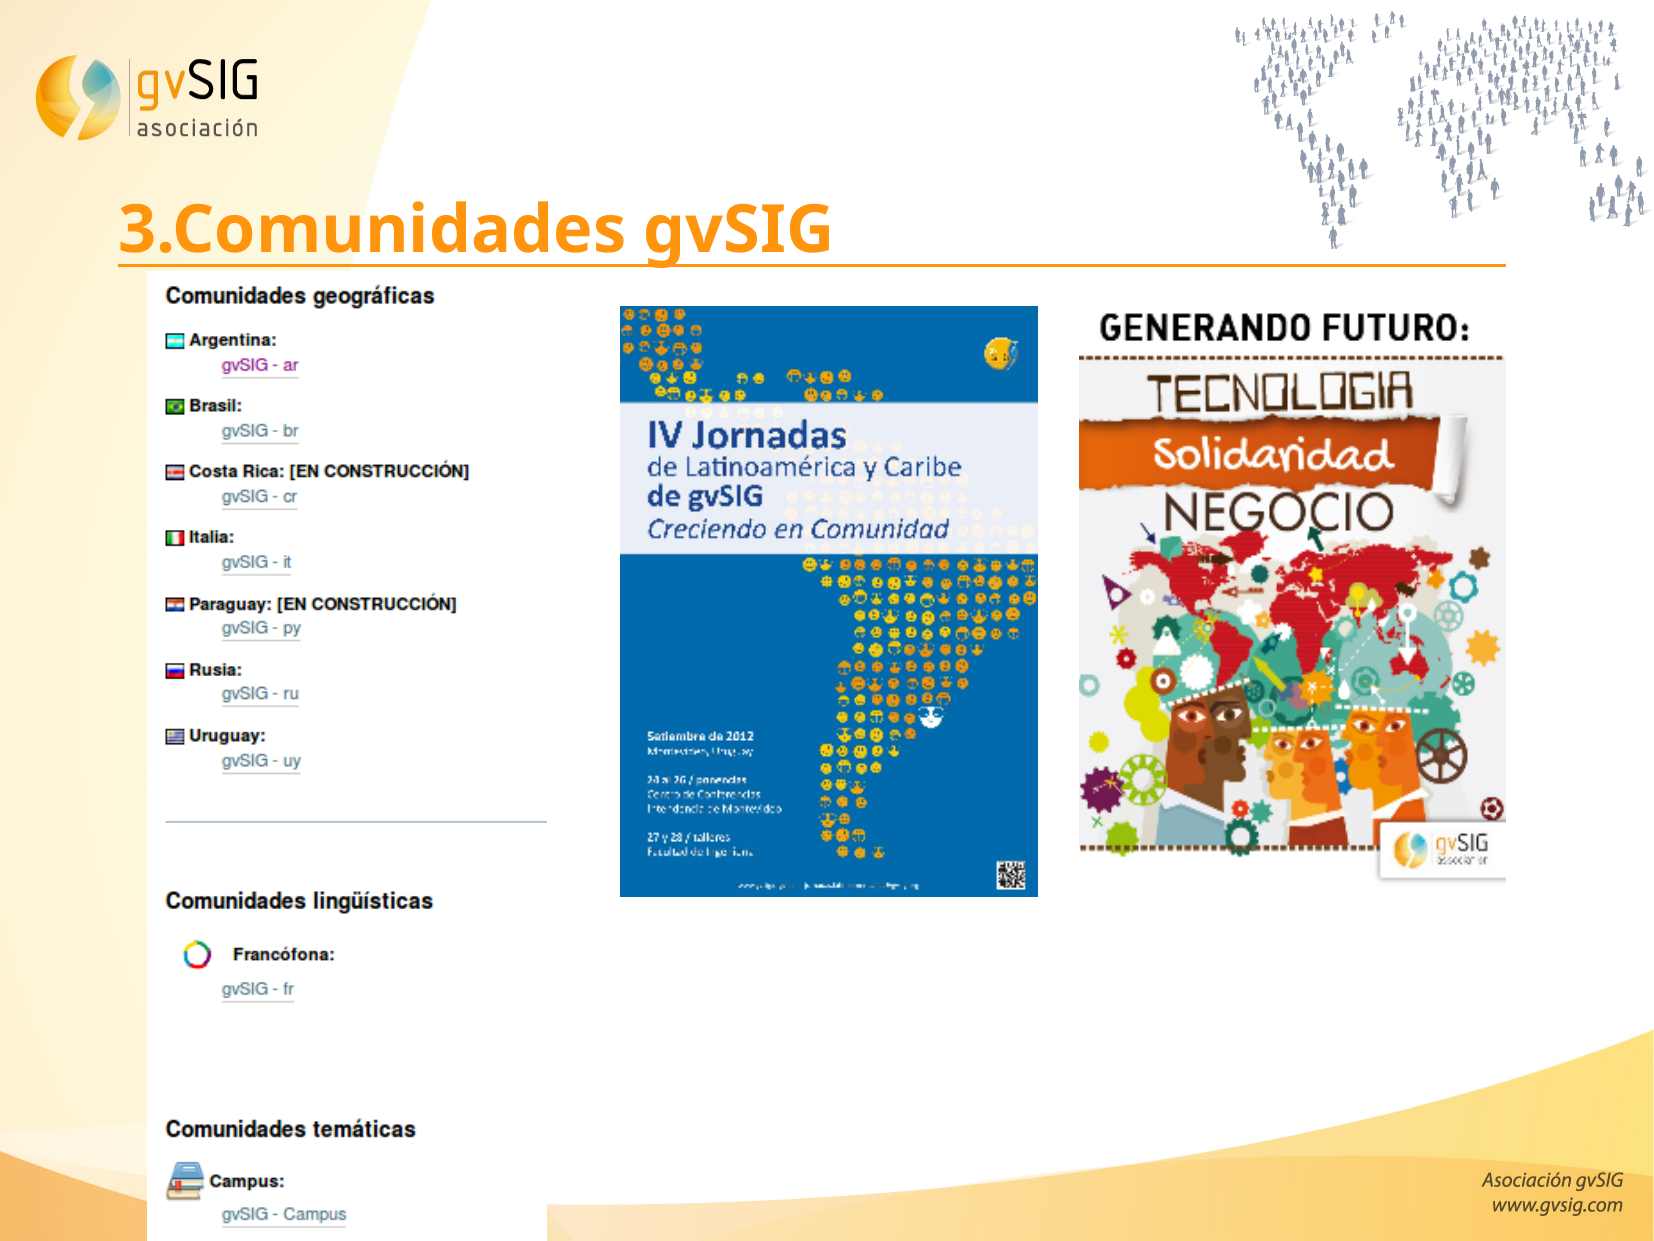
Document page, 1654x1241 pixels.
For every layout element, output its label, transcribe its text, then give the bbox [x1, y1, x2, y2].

picture [0, 0, 1654, 1241]
title 3.Comunidades gvSIG [118, 177, 1607, 276]
